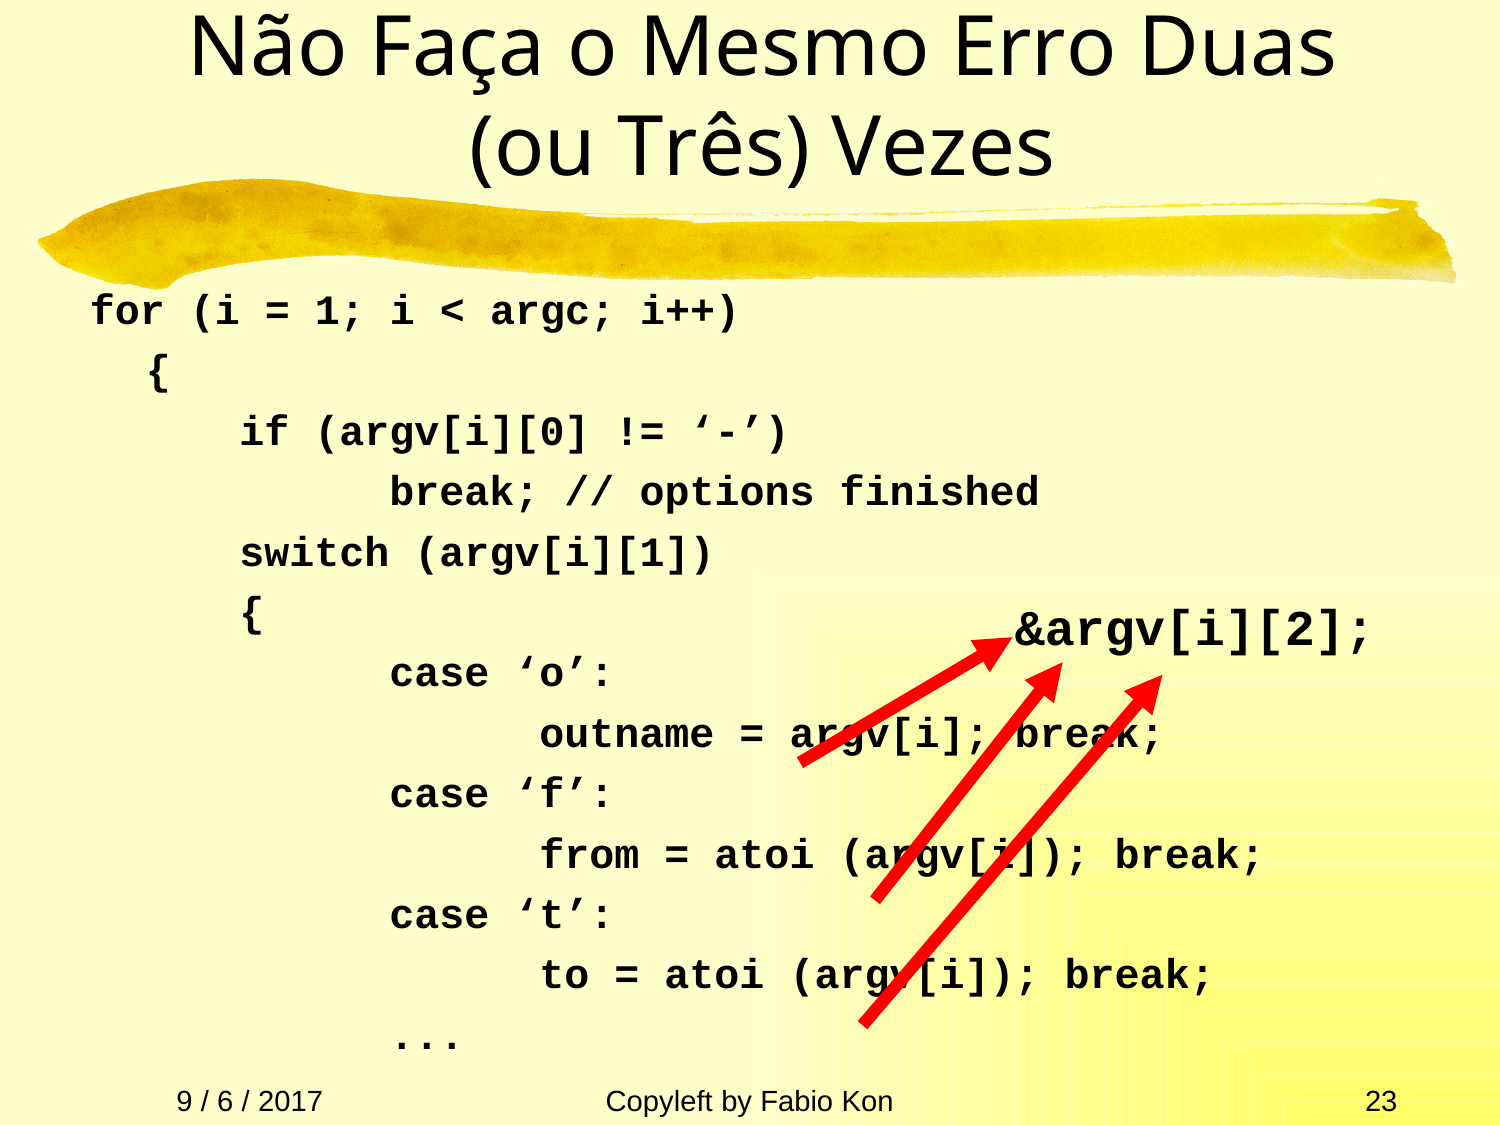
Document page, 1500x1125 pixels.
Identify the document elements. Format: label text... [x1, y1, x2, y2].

text_box &argv[i][2]; [999, 587, 1401, 663]
title Não Faça o Mesmo Erro Duas (ou Três) Vezes [125, 0, 1401, 200]
picture [24, 174, 1463, 297]
list for (i = 1; i < argc; i++) { if (argv[i][0] != ‘-’) break; // options finished switch (argv[i][1]) { case ‘o’: outname = argv[i]; break; case ‘f’: from = atoi (argv[i]); break; case ‘t’: to = atoi (argv[i]); break; ... [74, 275, 1417, 1076]
